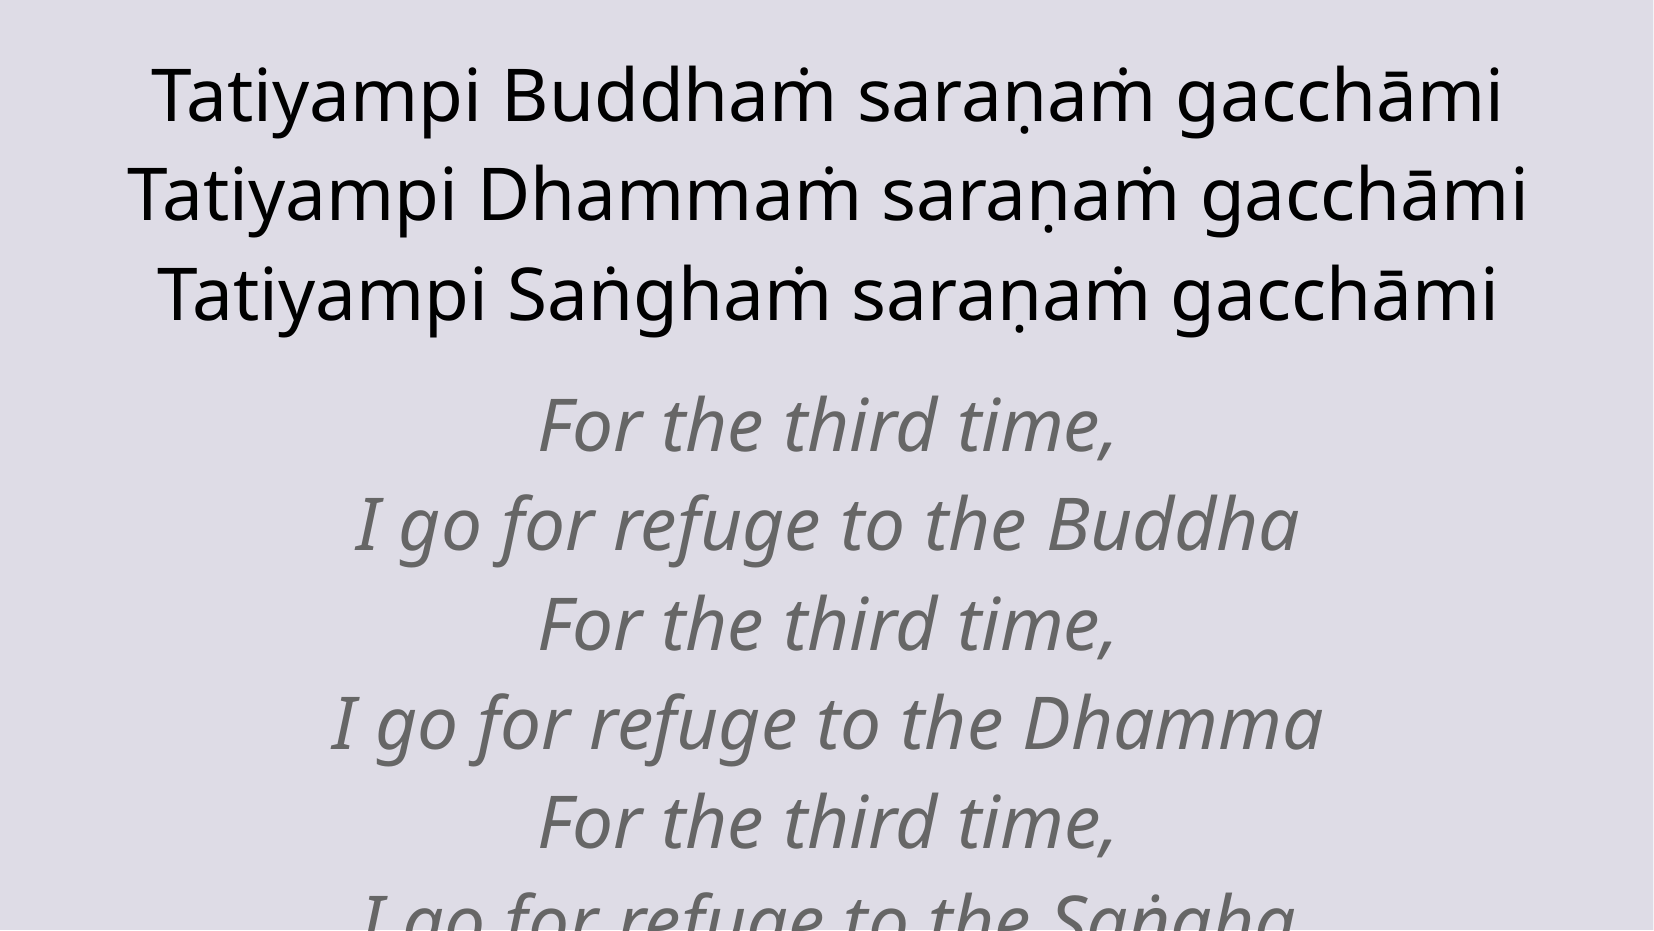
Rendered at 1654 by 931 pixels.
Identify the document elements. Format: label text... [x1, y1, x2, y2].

subtitle Tatiyampi Buddhaṁ saraṇaṁ gacchāmi Tatiyampi Dhammaṁ saraṇaṁ gacchāmi Tatiyampi Saṅghaṁ saraṇaṁ gacchāmi For the third time, I go for refuge to the Buddha For the third time, I go for refuge to the Dhamma For the third time, I go for refuge to the Saṅgha [1, 43, 1654, 882]
